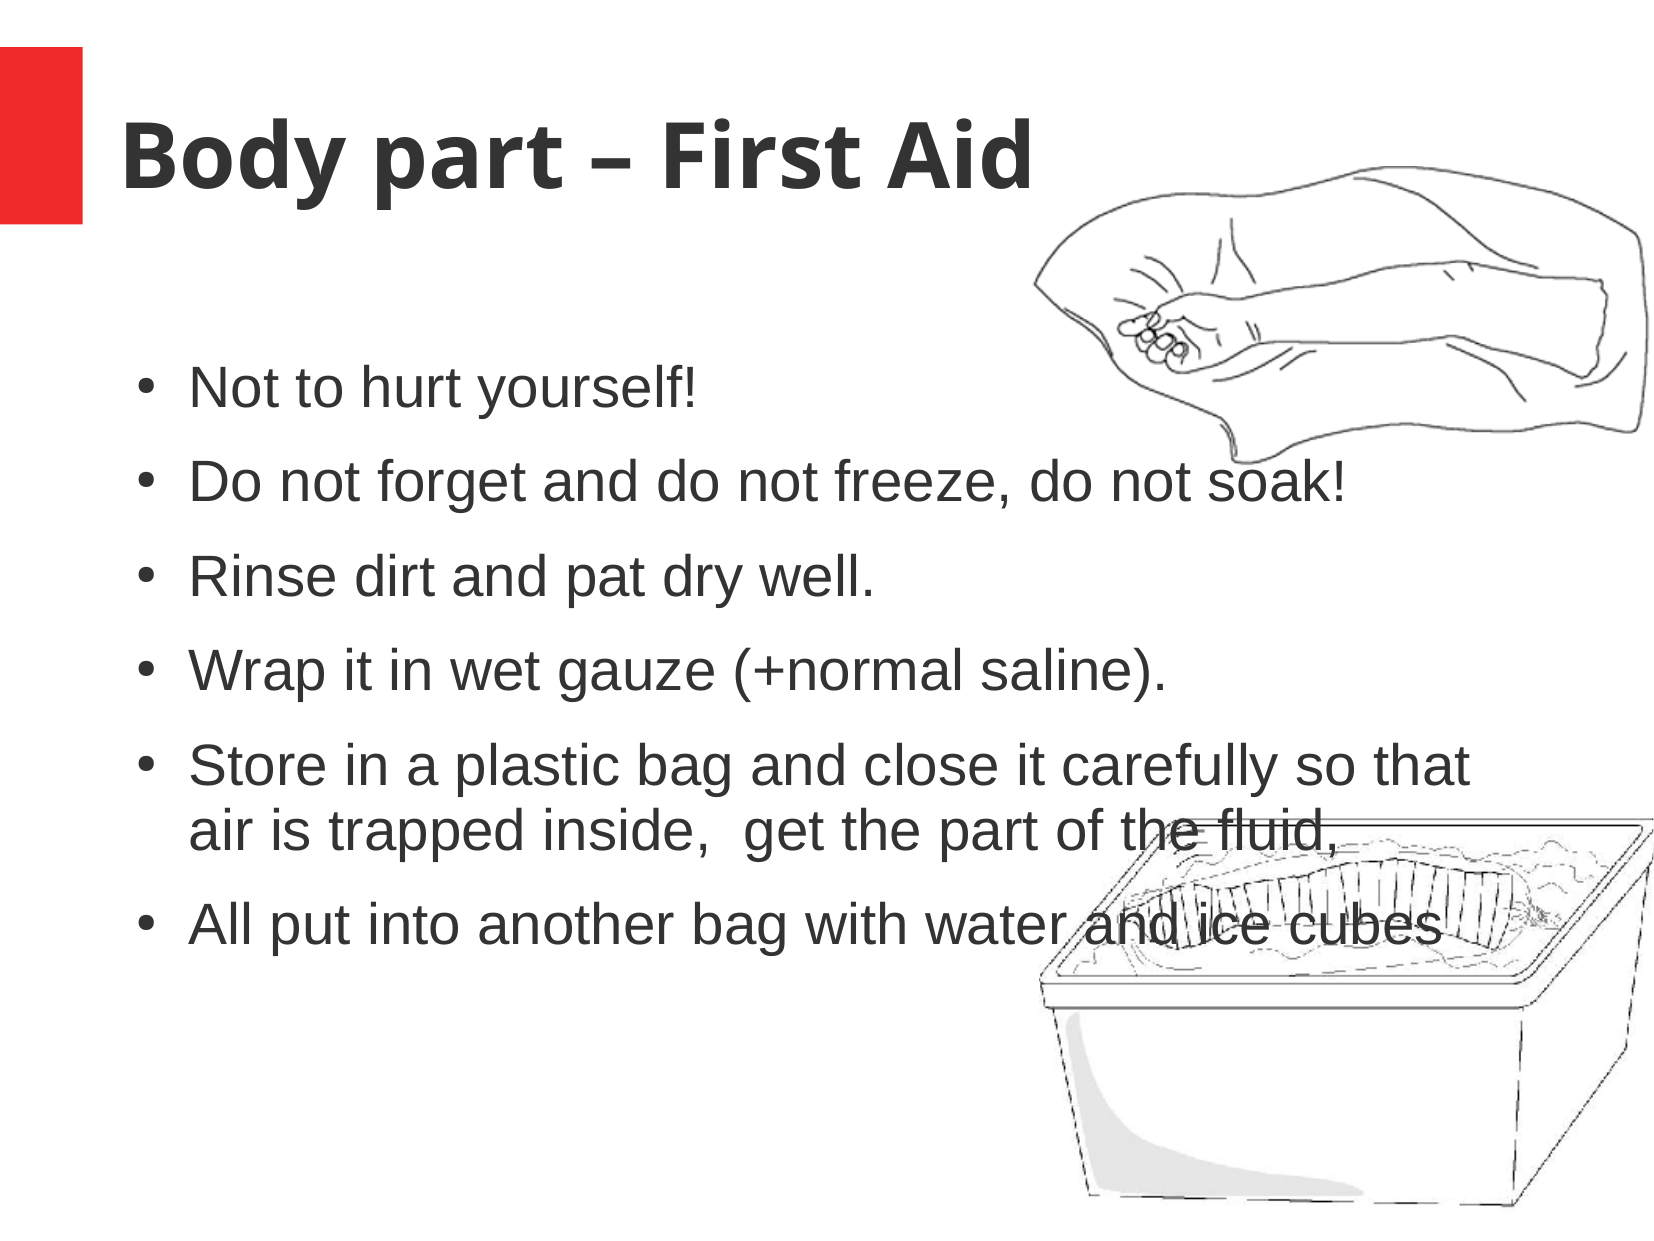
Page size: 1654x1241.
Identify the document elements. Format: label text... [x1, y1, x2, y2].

picture [1028, 166, 1654, 473]
list Not to hurt yourself! Do not forget and do not freeze, do not soak! Rinse dirt and pat dry well. Wrap it in wet gauze (+normal saline). Store in a plastic bag and close it carefully so that air is trapped inside, get the part of the fluid, All put into another bag with water and ice cubes [118, 354, 1536, 1074]
title Body part – First Aid [118, 49, 1571, 257]
picture [1039, 814, 1654, 1212]
